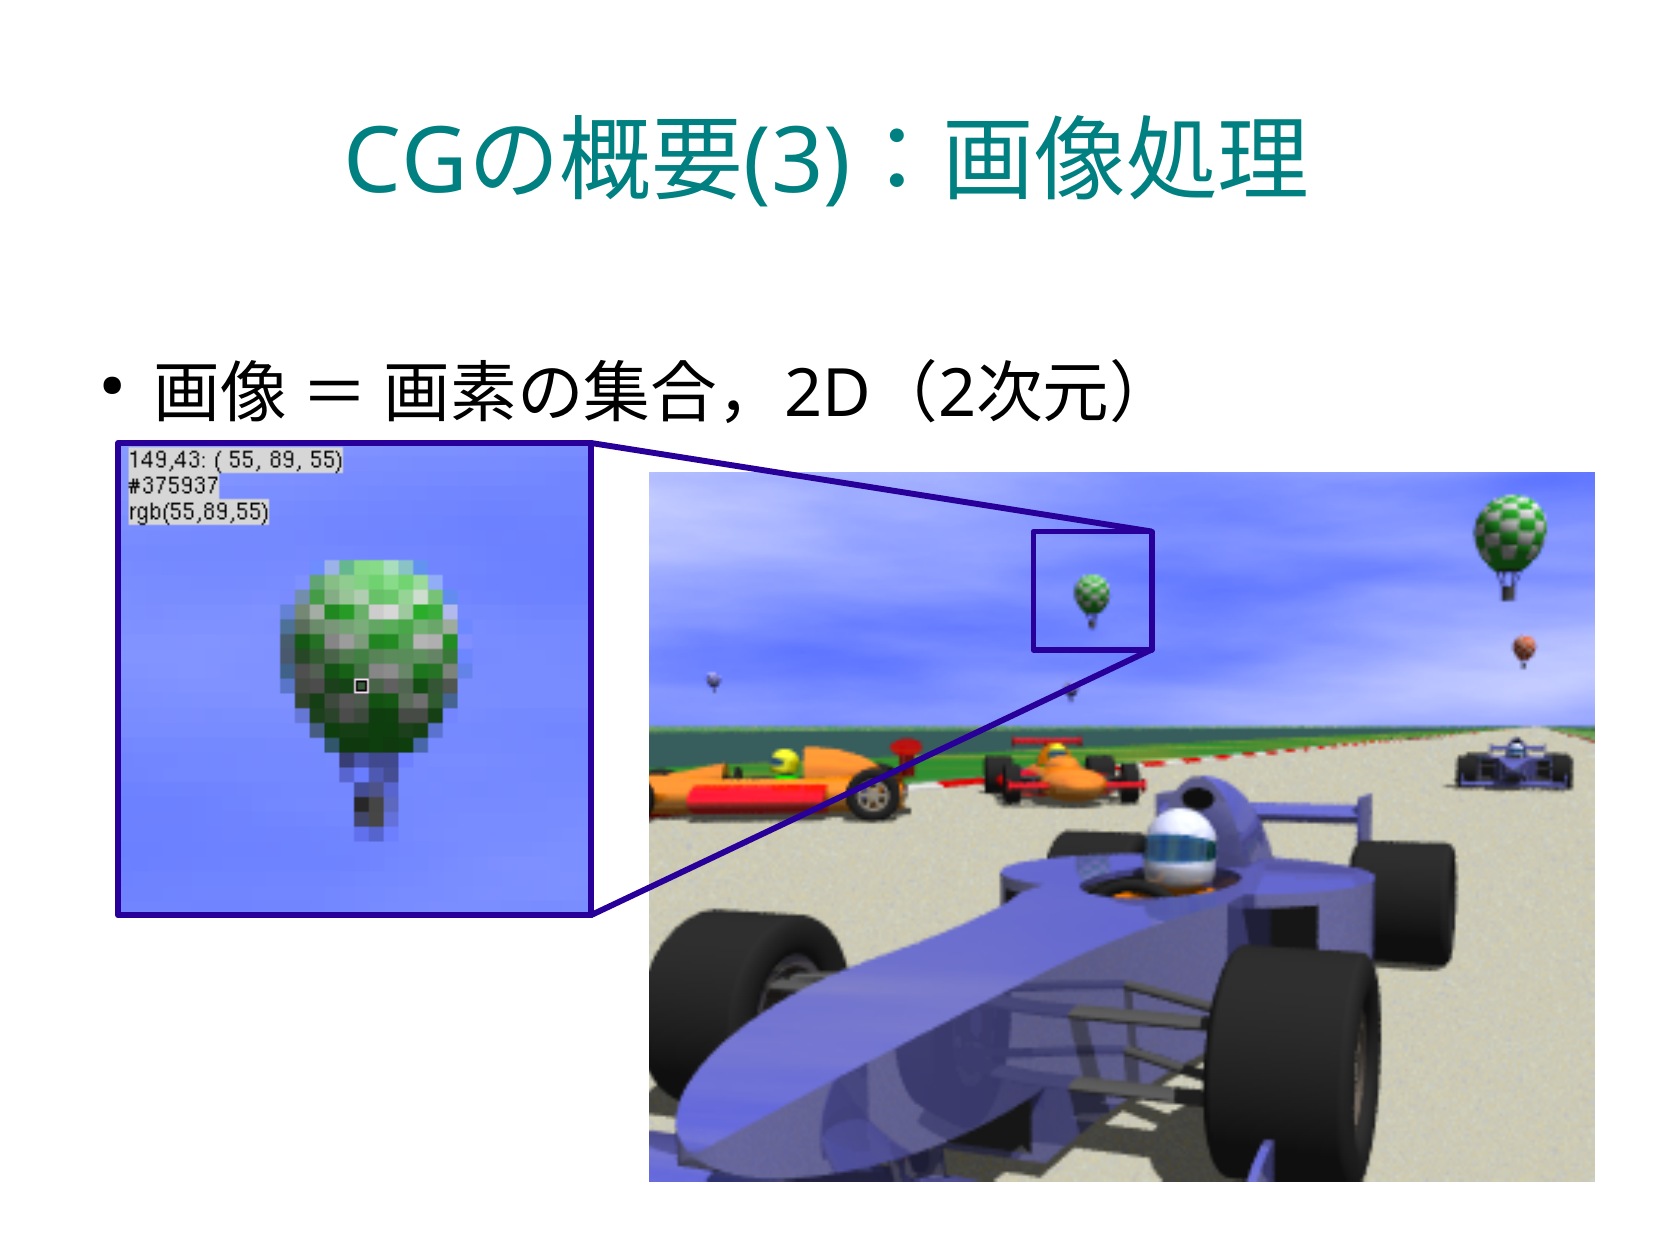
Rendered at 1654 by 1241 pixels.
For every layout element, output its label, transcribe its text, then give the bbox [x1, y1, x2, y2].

list 画像 ＝ 画素の集合，2D（2次元） [82, 290, 1571, 1109]
picture [649, 472, 1595, 1182]
title CGの概要(3)：画像処理 [82, 49, 1571, 257]
